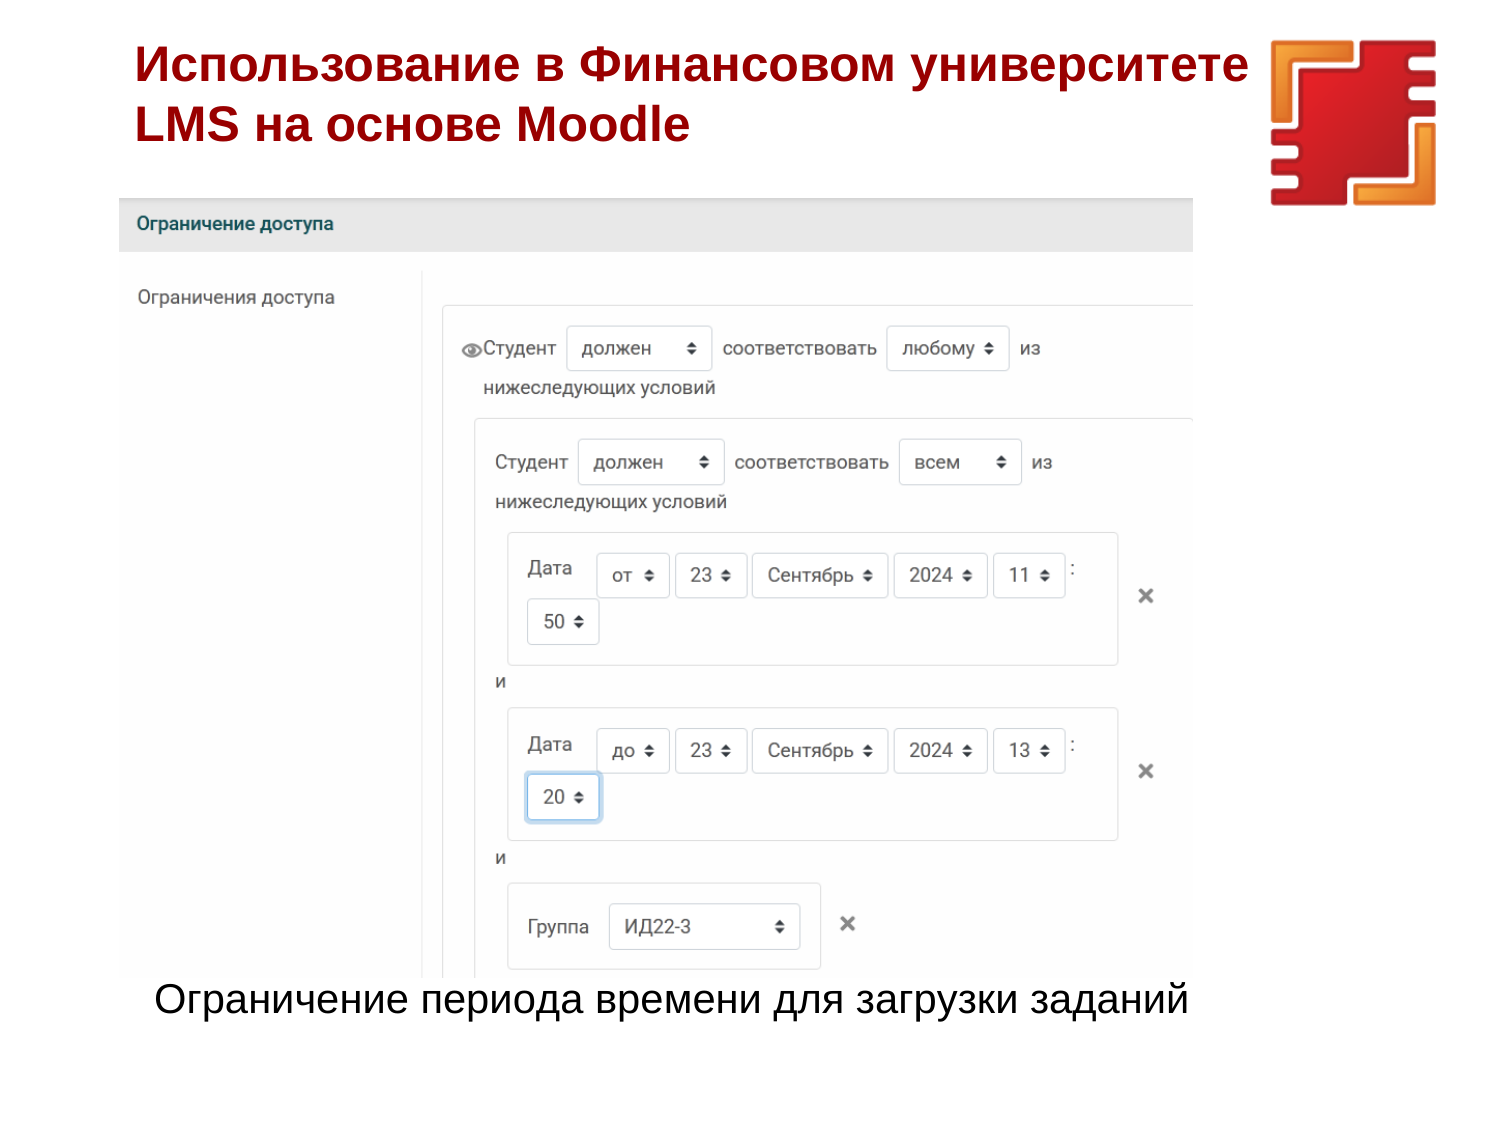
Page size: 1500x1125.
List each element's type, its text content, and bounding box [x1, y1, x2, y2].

text_box Ограничение периода времени для загрузки заданий [106, 964, 1406, 1040]
text_box Использование в Финансовом университете LMS на основе Moodle [119, 23, 1266, 221]
picture [119, 198, 1193, 978]
picture [1266, 35, 1441, 211]
